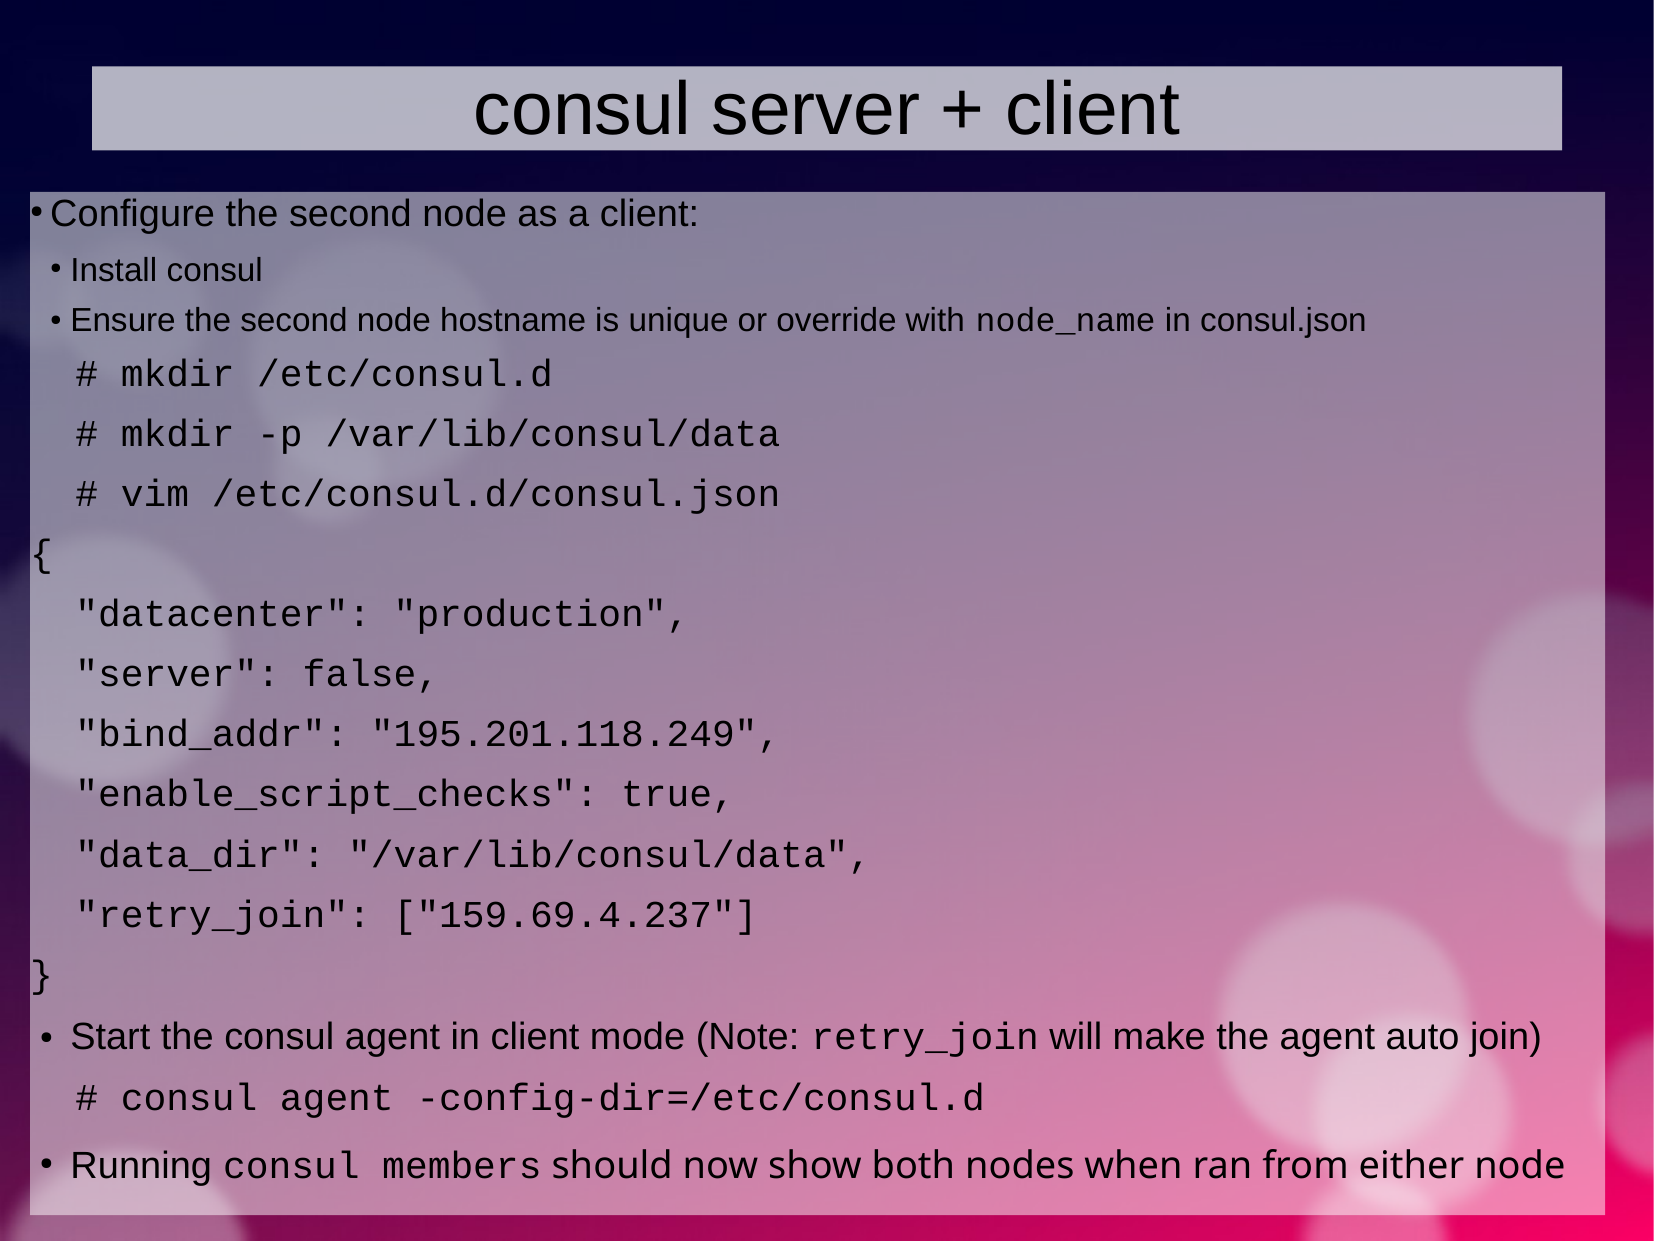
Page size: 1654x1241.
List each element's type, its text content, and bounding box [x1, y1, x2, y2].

picture [0, 0, 1654, 1241]
text_box consul server + client [92, 66, 1563, 151]
list Configure the second node as a client: Install consul Ensure the second node hostname is unique or override with node_name in consul.json # mkdir /etc/consul.d # mkdir -p /var/lib/consul/data # vim /etc/consul.d/consul.json { "datacenter": "production", "server": false, "bind_addr": "195.201.118.249", "enable_script_checks": true, "data_dir": "/var/lib/consul/data", "retry_join": ["159.69.4.237"] } Start the consul agent in client mode (Note: retry_join will make the agent auto join) # consul agent -config-dir=/etc/consul.d Running consul members should now show both nodes when ran from either node [30, 191, 1606, 1216]
